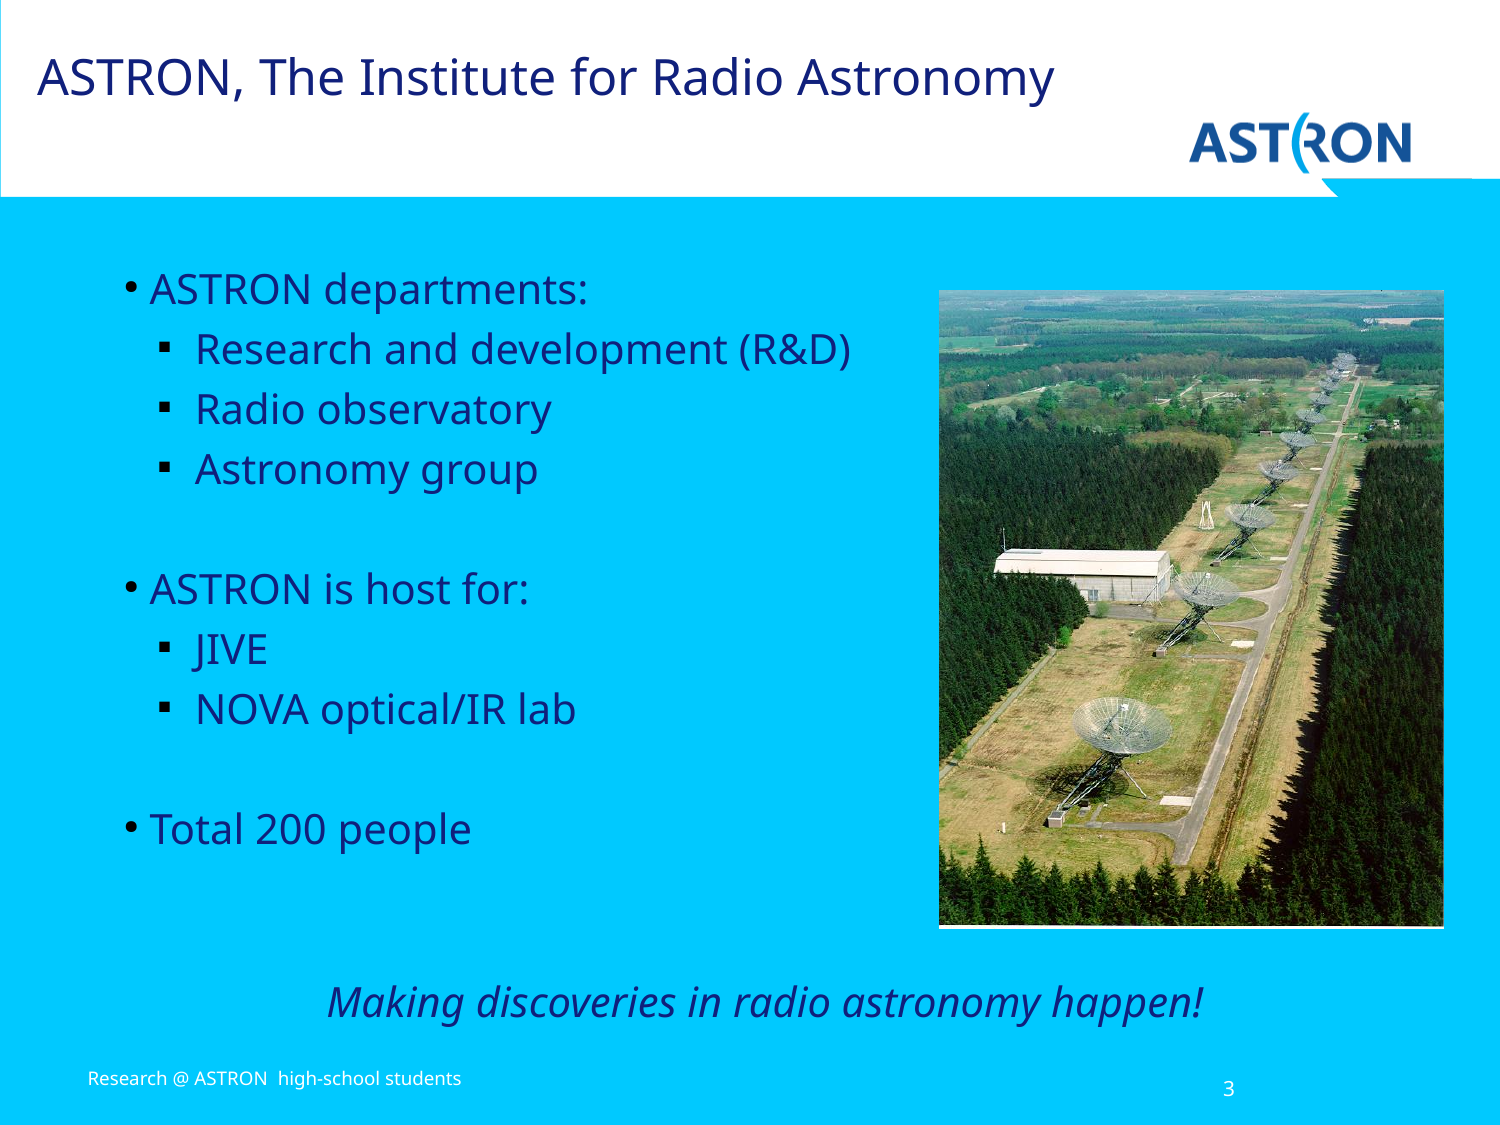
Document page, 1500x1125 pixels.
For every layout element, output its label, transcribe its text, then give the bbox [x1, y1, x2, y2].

text_box Making discoveries in radio astronomy happen! [301, 958, 1376, 1041]
picture [1288, 291, 1443, 928]
text_box Research @ ASTRON high-school students [87, 1062, 1055, 1125]
text_box ASTRON departments: Research and development (R&D) Radio observatory Astronomy group ASTRON is host for: JIVE NOVA optical/IR lab Total 200 people [123, 208, 1288, 988]
text_box <number> [1208, 1062, 1409, 1125]
picture [0, 0, 1500, 196]
text_box ASTRON, The Institute for Radio Astronomy [22, 37, 1193, 188]
